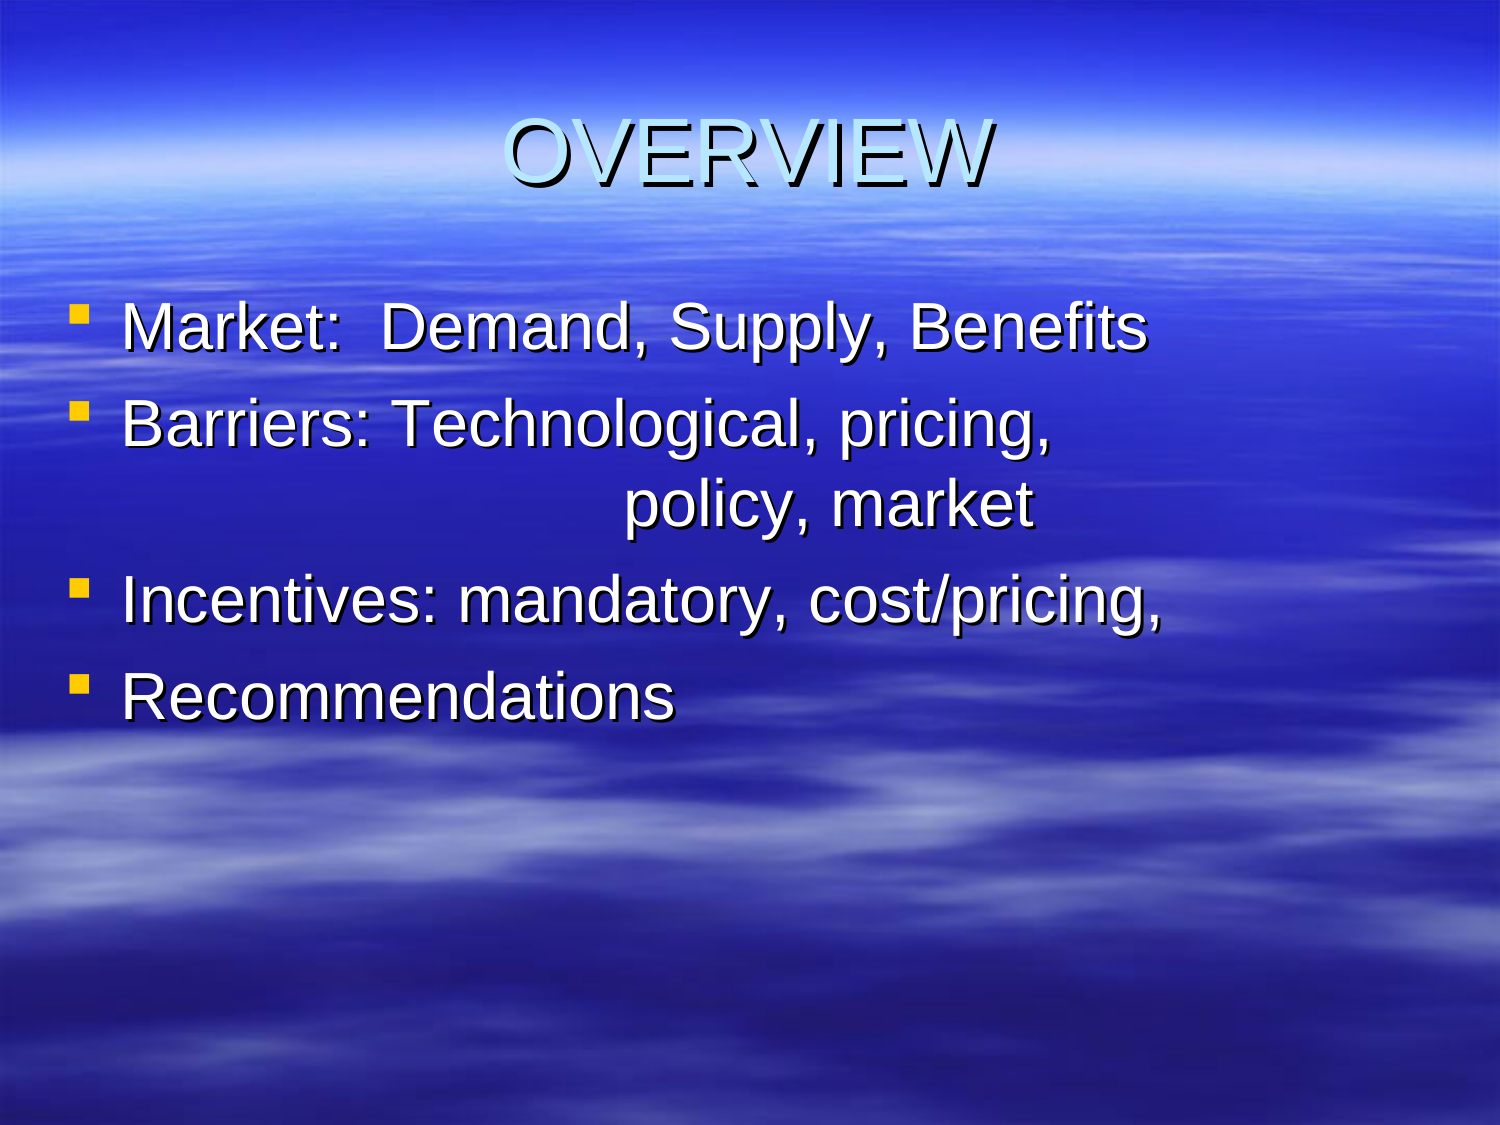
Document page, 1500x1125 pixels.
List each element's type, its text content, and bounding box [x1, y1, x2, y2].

title OVERVIEW [49, 37, 1446, 255]
list Market: Demand, Supply, Benefits Barriers: Technological, pricing, policy, market Incentives: mandatory, cost/pricing, Recommendations [49, 274, 1451, 1001]
picture [0, 0, 1500, 1125]
